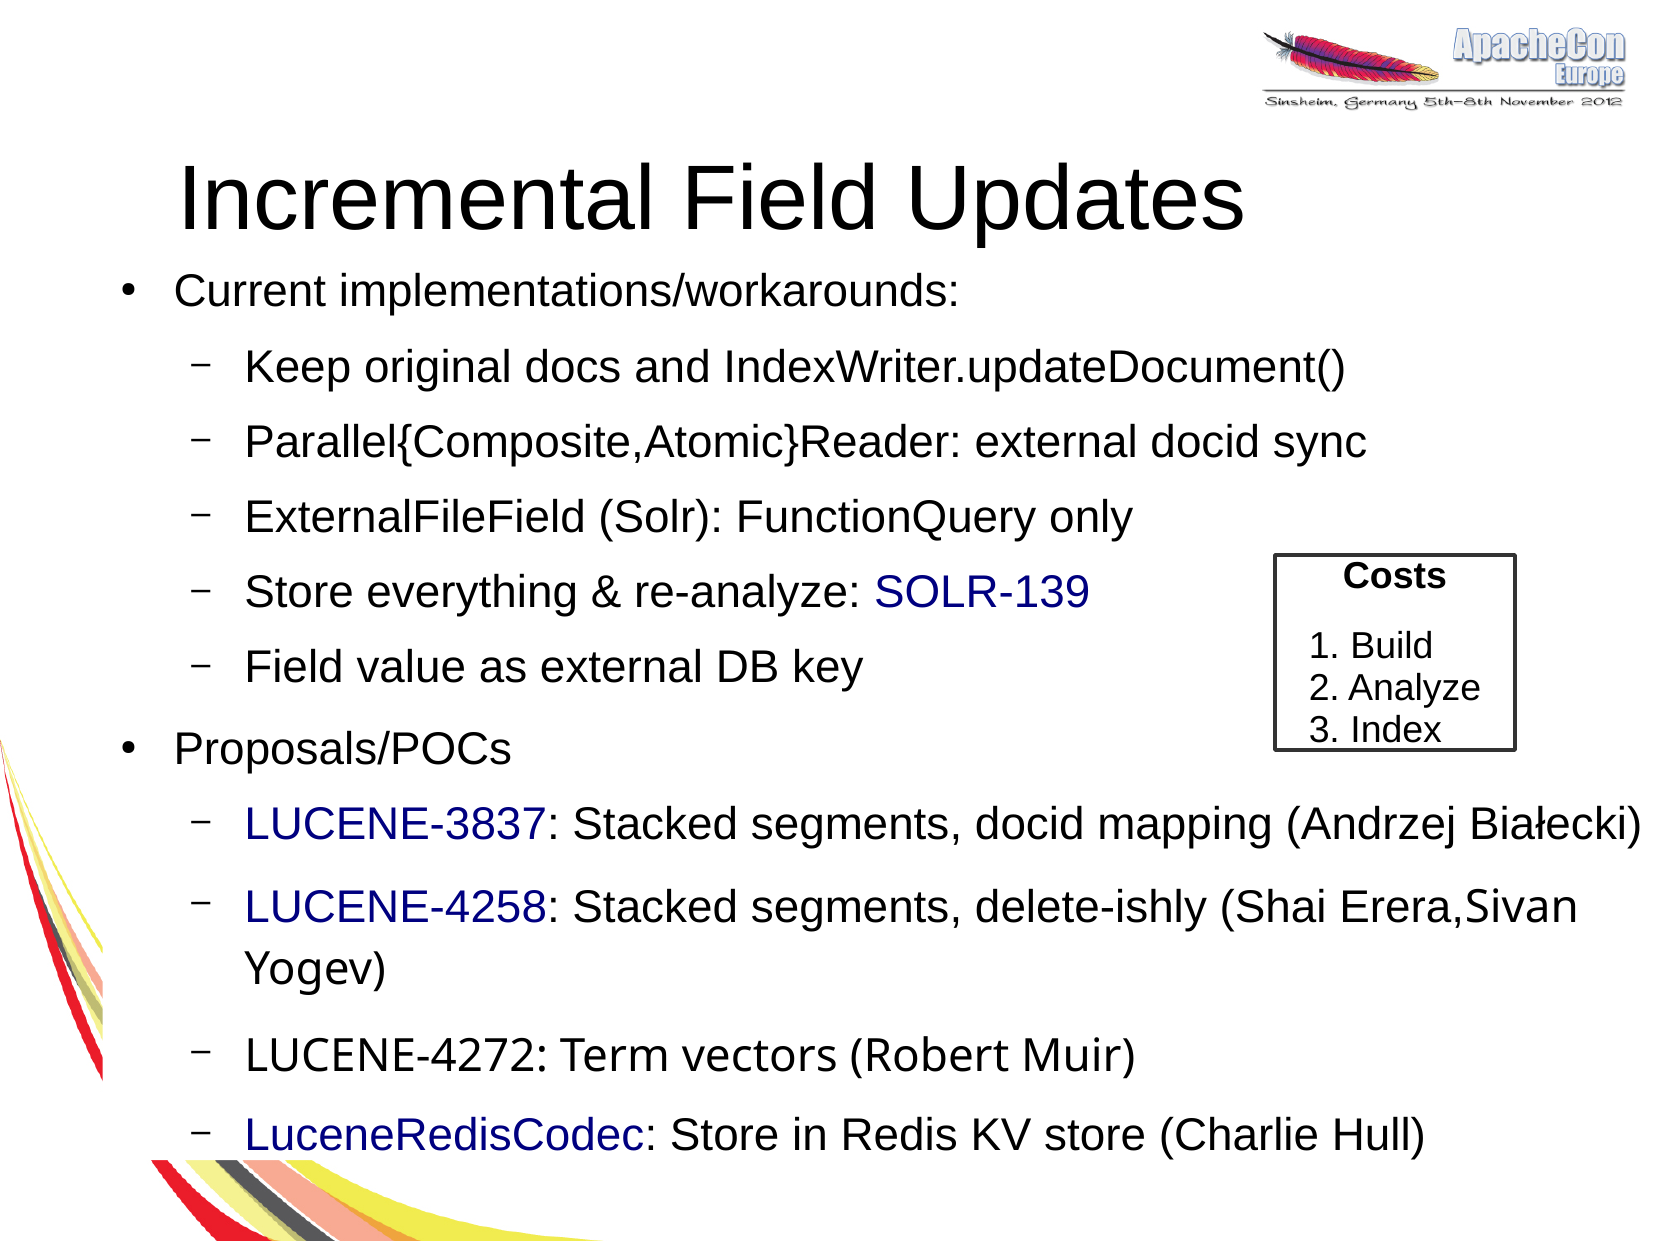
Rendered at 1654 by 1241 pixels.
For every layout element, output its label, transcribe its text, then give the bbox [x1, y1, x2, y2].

list Current implementations/workarounds: Keep original docs and IndexWriter.updateDocument() Parallel{Composite,Atomic}Reader: external docid sync ExternalFileField (Solr): FunctionQuery only Store everything & re-analyze: SOLR-139 Field value as external DB key Proposals/POCs LUCENE-3837: Stacked segments, docid mapping (Andrzej Białecki) LUCENE-4258: Stacked segments, delete-ishly (Shai Erera,Sivan Yogev) LUCENE-4272: Term vectors (Robert Muir) LuceneRedisCodec: Store in Redis KV store (Charlie Hull) [102, 265, 1651, 1127]
text_box Costs 1. Build 2. Analyze 3. Index [1275, 555, 1516, 751]
title Incremental Field Updates [177, 141, 1536, 254]
picture [0, 0, 1654, 1241]
